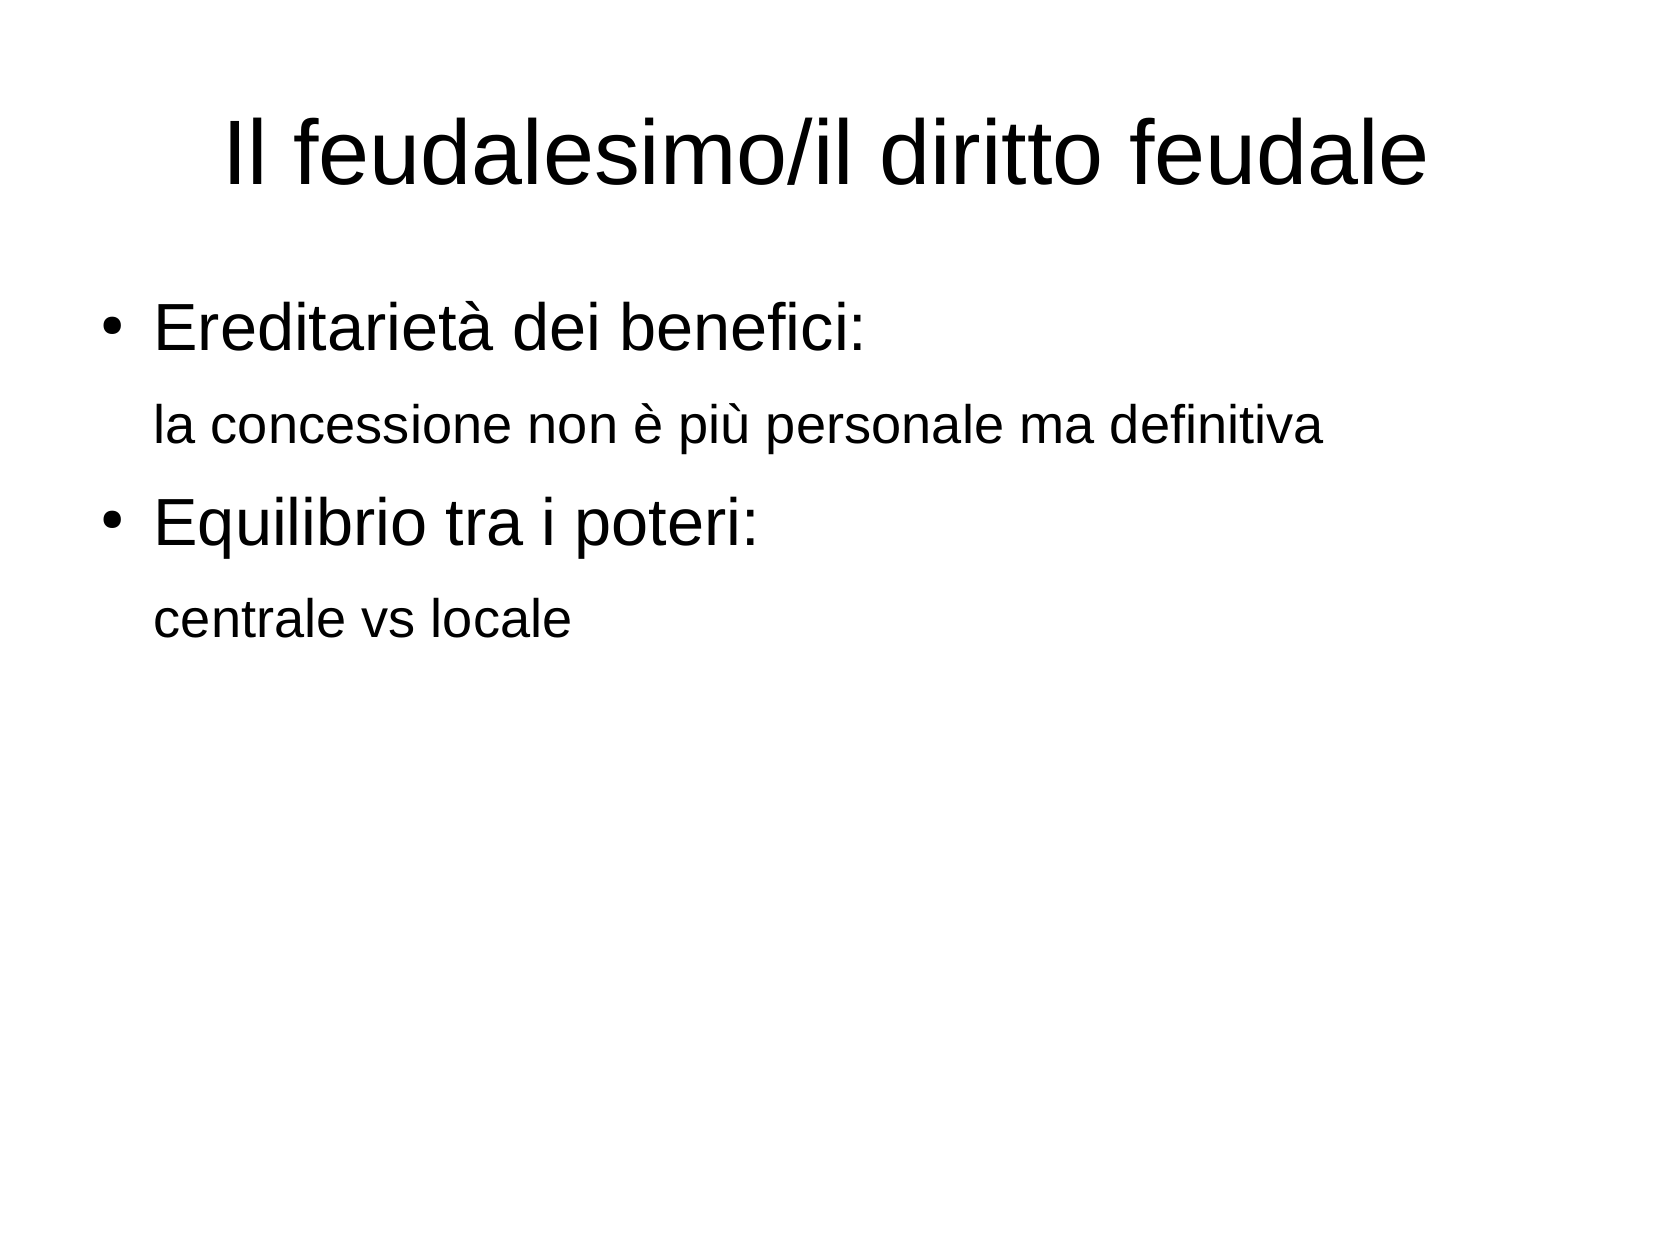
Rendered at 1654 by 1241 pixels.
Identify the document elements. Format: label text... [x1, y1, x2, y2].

title Il feudalesimo/il diritto feudale [82, 49, 1571, 257]
list Ereditarietà dei benefici: la concessione non è più personale ma definitiva Equilibrio tra i poteri: centrale vs locale [82, 290, 1571, 1109]
